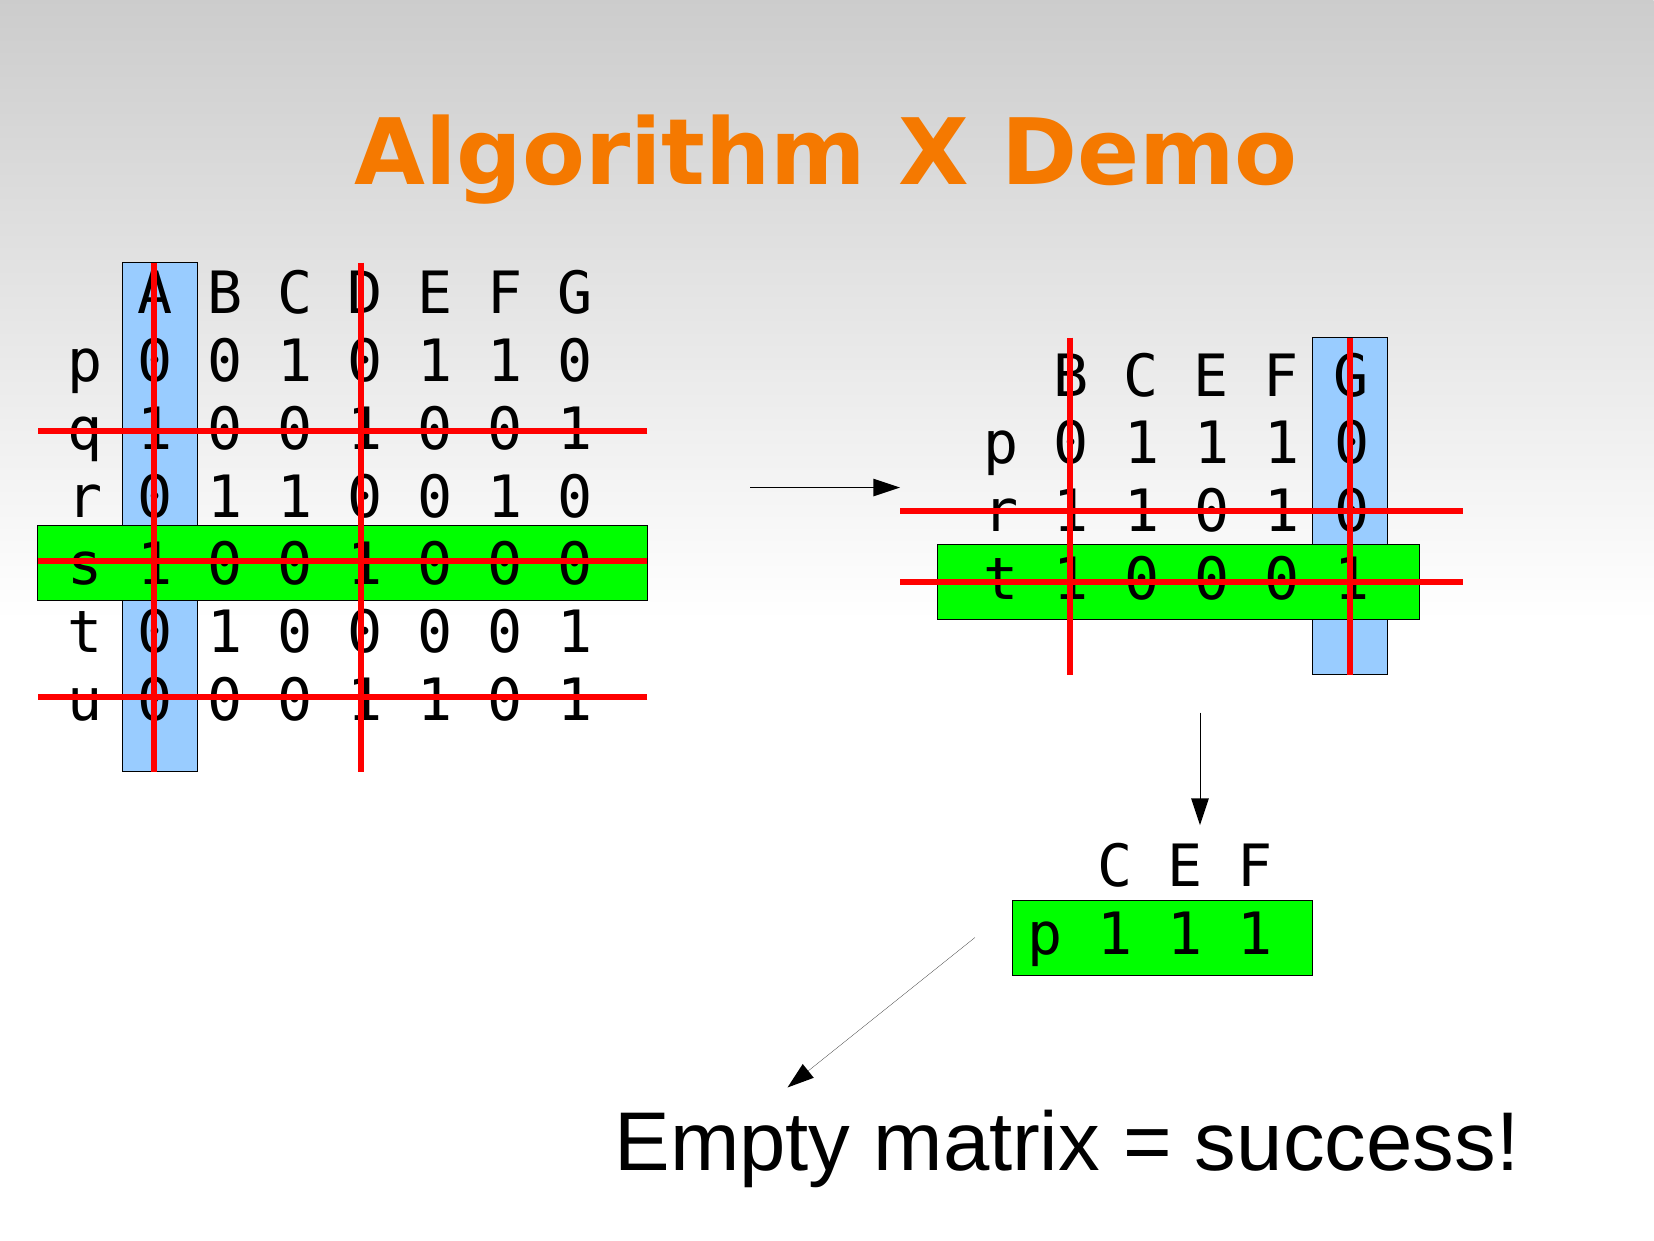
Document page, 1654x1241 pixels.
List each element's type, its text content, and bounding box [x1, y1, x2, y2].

text_box [37, 525, 53, 601]
text_box A B C D E F G p 0 0 1 0 1 1 0 q 1 0 0 1 0 0 1 r 0 1 1 0 0 1 0 s 1 0 0 1 0 0 0 t 0 1 0 0 0 0 1 u 0 0 0 1 1 0 1 [53, 252, 616, 742]
text_box B C E F G p 0 1 1 1 0 r 1 1 0 1 0 t 1 0 0 0 1 [969, 334, 1457, 621]
text_box [1312, 621, 1388, 675]
text_box [937, 544, 969, 620]
text_box Empty matrix = success! [600, 1087, 1536, 1196]
text_box [122, 742, 198, 772]
text_box C E F p 1 1 1 [1012, 825, 1351, 976]
title Algorithm X Demo [82, 56, 1571, 250]
text_box [616, 525, 648, 601]
